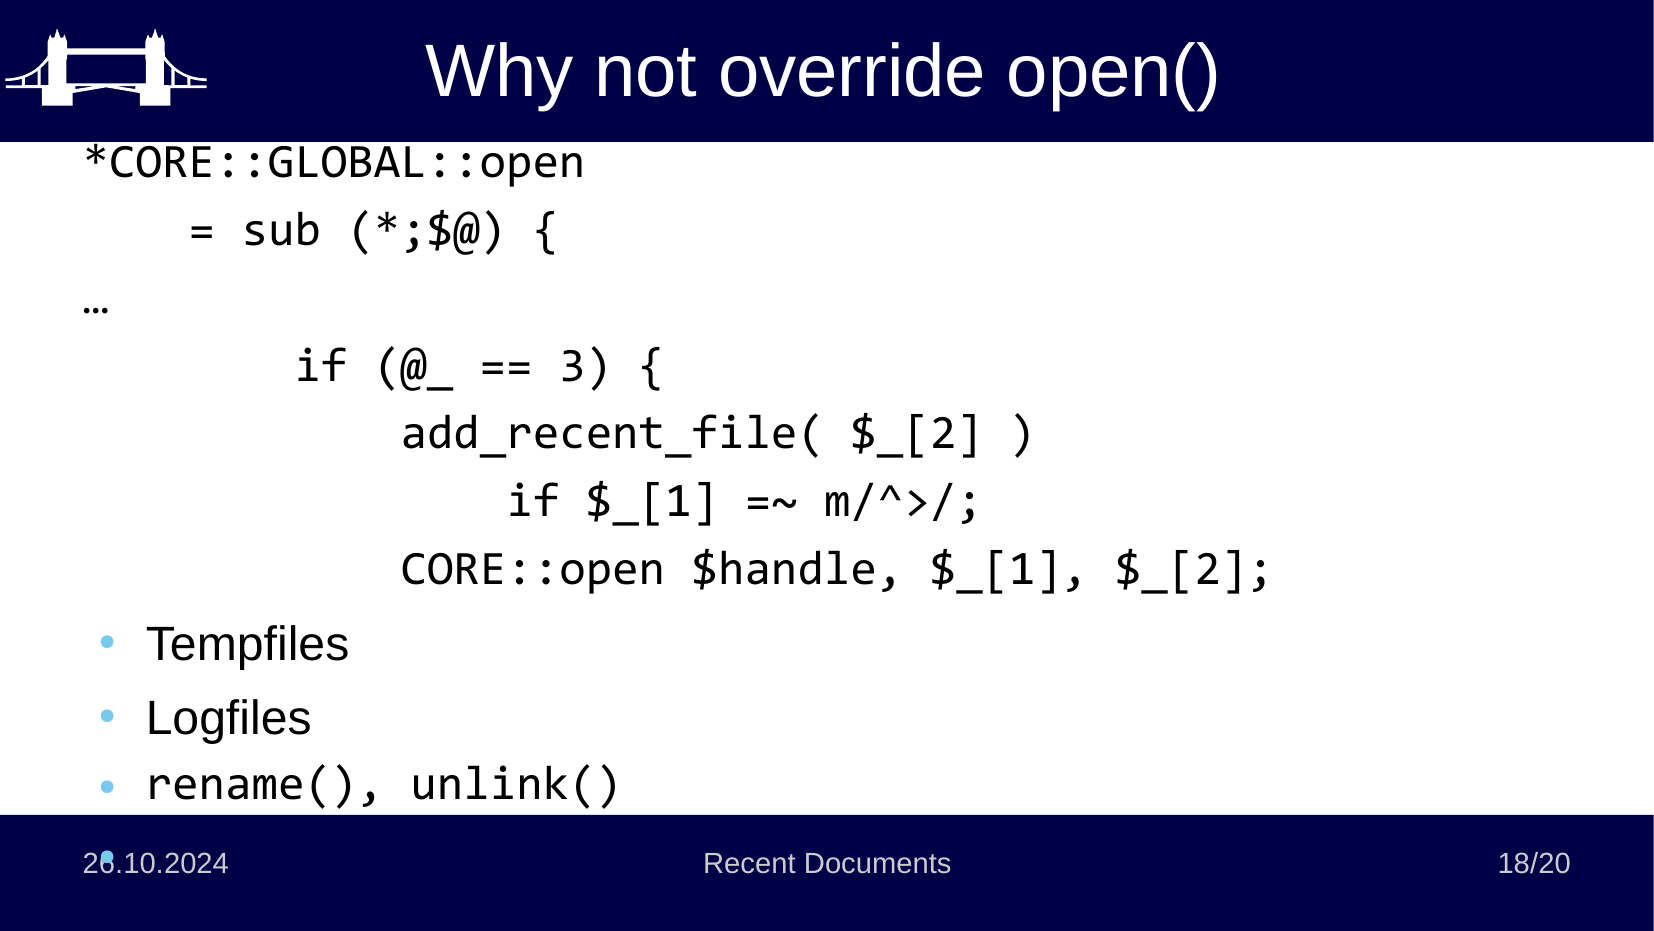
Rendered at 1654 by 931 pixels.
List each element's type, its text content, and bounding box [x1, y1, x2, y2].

title Why not override open() [354, 5, 1654, 136]
list *CORE::GLOBAL::open = sub (*;$@) { … if (@_ == 3) { add_recent_file( $_[2] ) if $_[1] =~ m/^>/; CORE::open $handle, $_[1], $_[2]; Tempfiles Logfiles rename(), unlink() [82, 141, 1571, 815]
